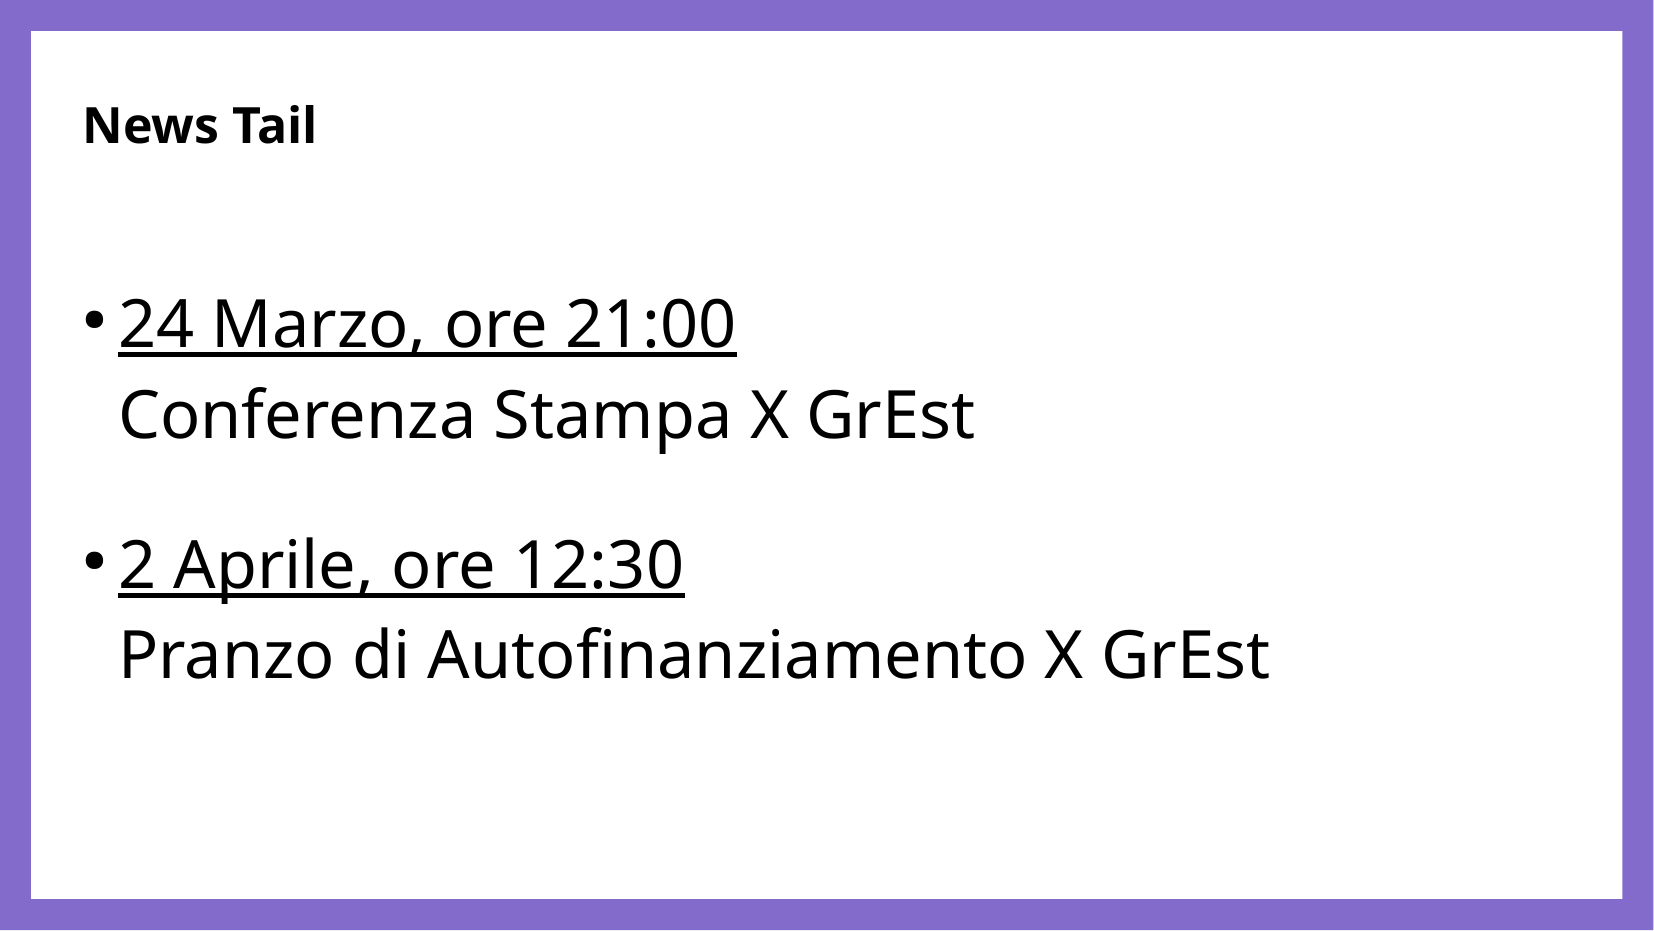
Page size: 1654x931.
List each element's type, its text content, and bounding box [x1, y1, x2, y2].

subtitle 24 Marzo, ore 21:00 Conferenza Stampa X GrEst 2 Aprile, ore 12:30 Pranzo di Autofinanziamento X GrEst [82, 197, 1571, 778]
title News Tail [82, 74, 1094, 174]
